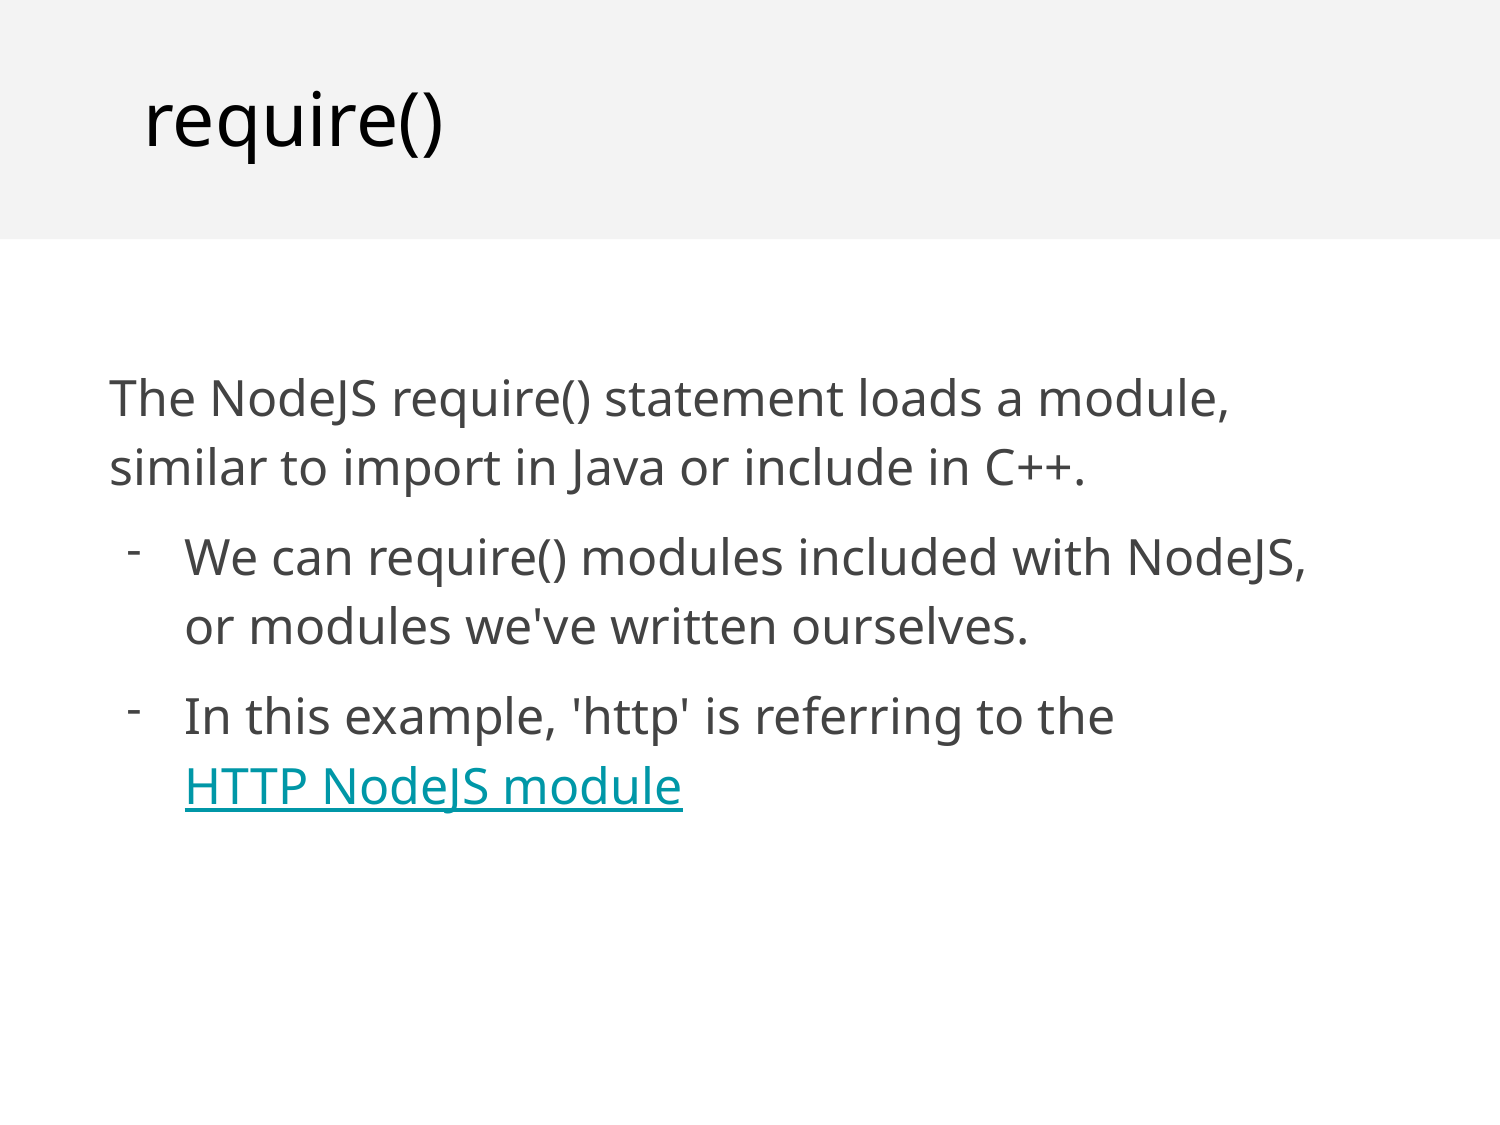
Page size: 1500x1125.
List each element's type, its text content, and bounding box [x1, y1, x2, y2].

title require() [128, 56, 1372, 183]
list The NodeJS require() statement loads a module, similar to import in Java or include in C++. We can require() modules included with NodeJS, or modules we've written ourselves. In this example, 'http' is referring to the HTTP NodeJS module [94, 342, 1338, 837]
